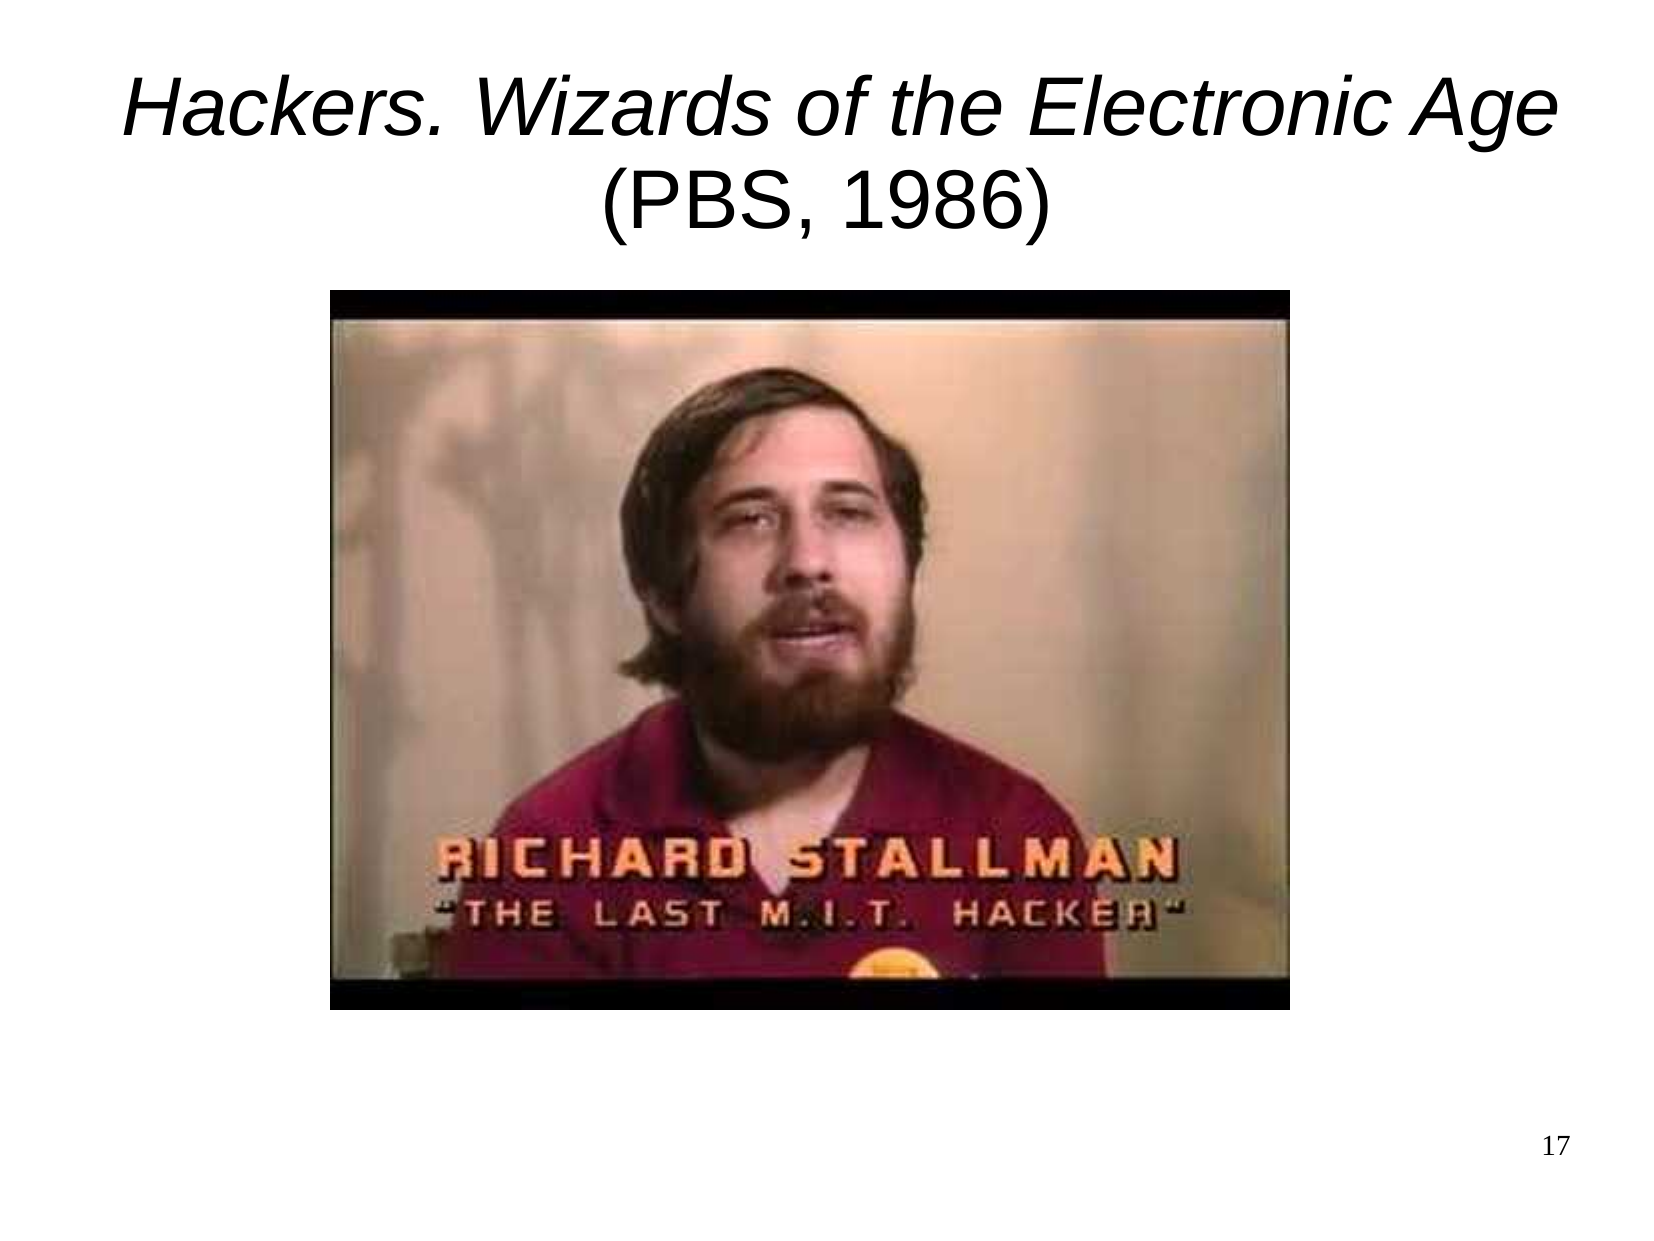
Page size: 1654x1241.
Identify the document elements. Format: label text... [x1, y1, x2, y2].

picture [330, 290, 1290, 1010]
title Hackers. Wizards of the Electronic Age (PBS, 1986) [82, 49, 1571, 257]
